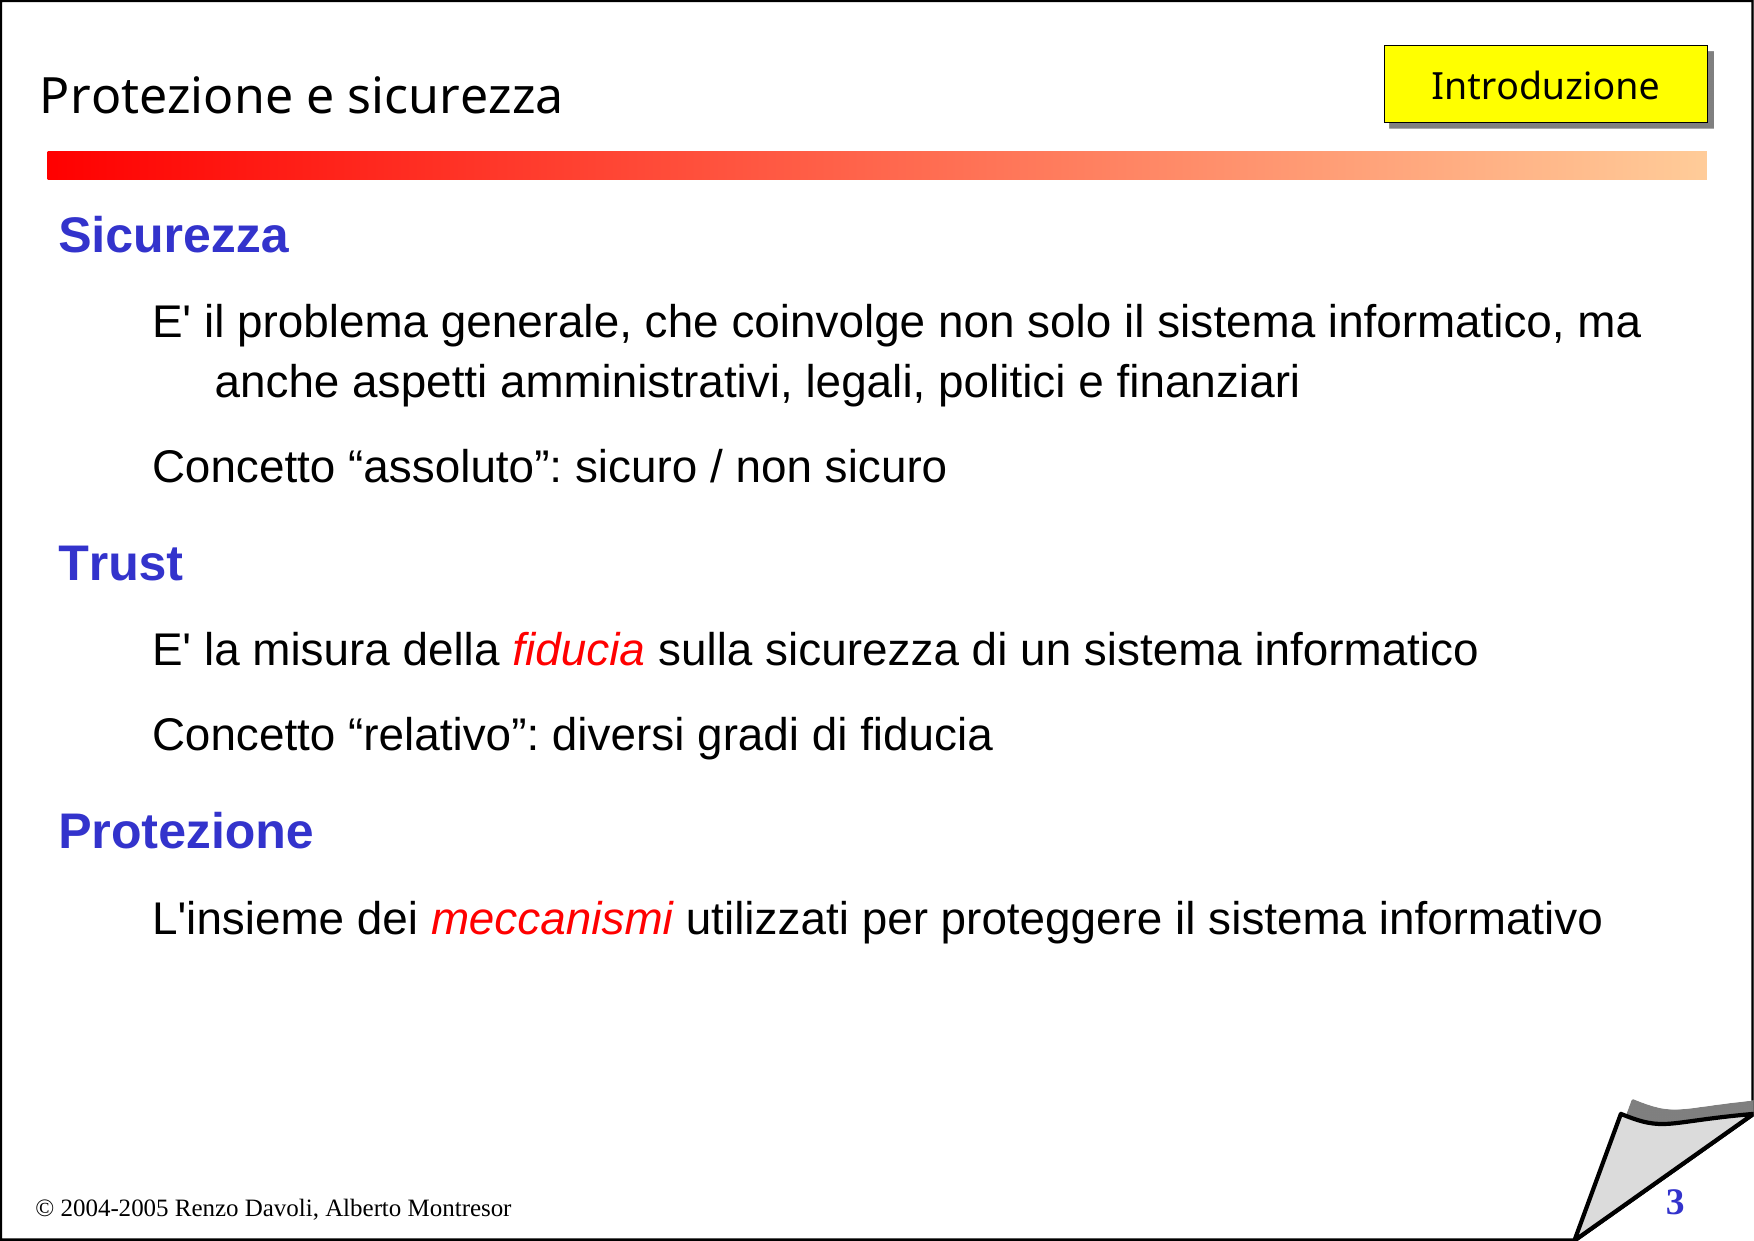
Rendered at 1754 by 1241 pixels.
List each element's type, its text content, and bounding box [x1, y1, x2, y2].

text_box Introduzione [1384, 45, 1708, 123]
title Protezione e sicurezza [40, 49, 1713, 144]
list Sicurezza E' il problema generale, che coinvolge non solo il sistema informatico, ma anche aspetti amministrativi, legali, politici e finanziari Concetto “assoluto”: sicuro / non sicuro Trust E' la misura della fiducia sulla sicurezza di un sistema informatico Concetto “relativo”: diversi gradi di fiducia Protezione L'insieme dei meccanismi utilizzati per proteggere il sistema informativo [58, 206, 1695, 1131]
